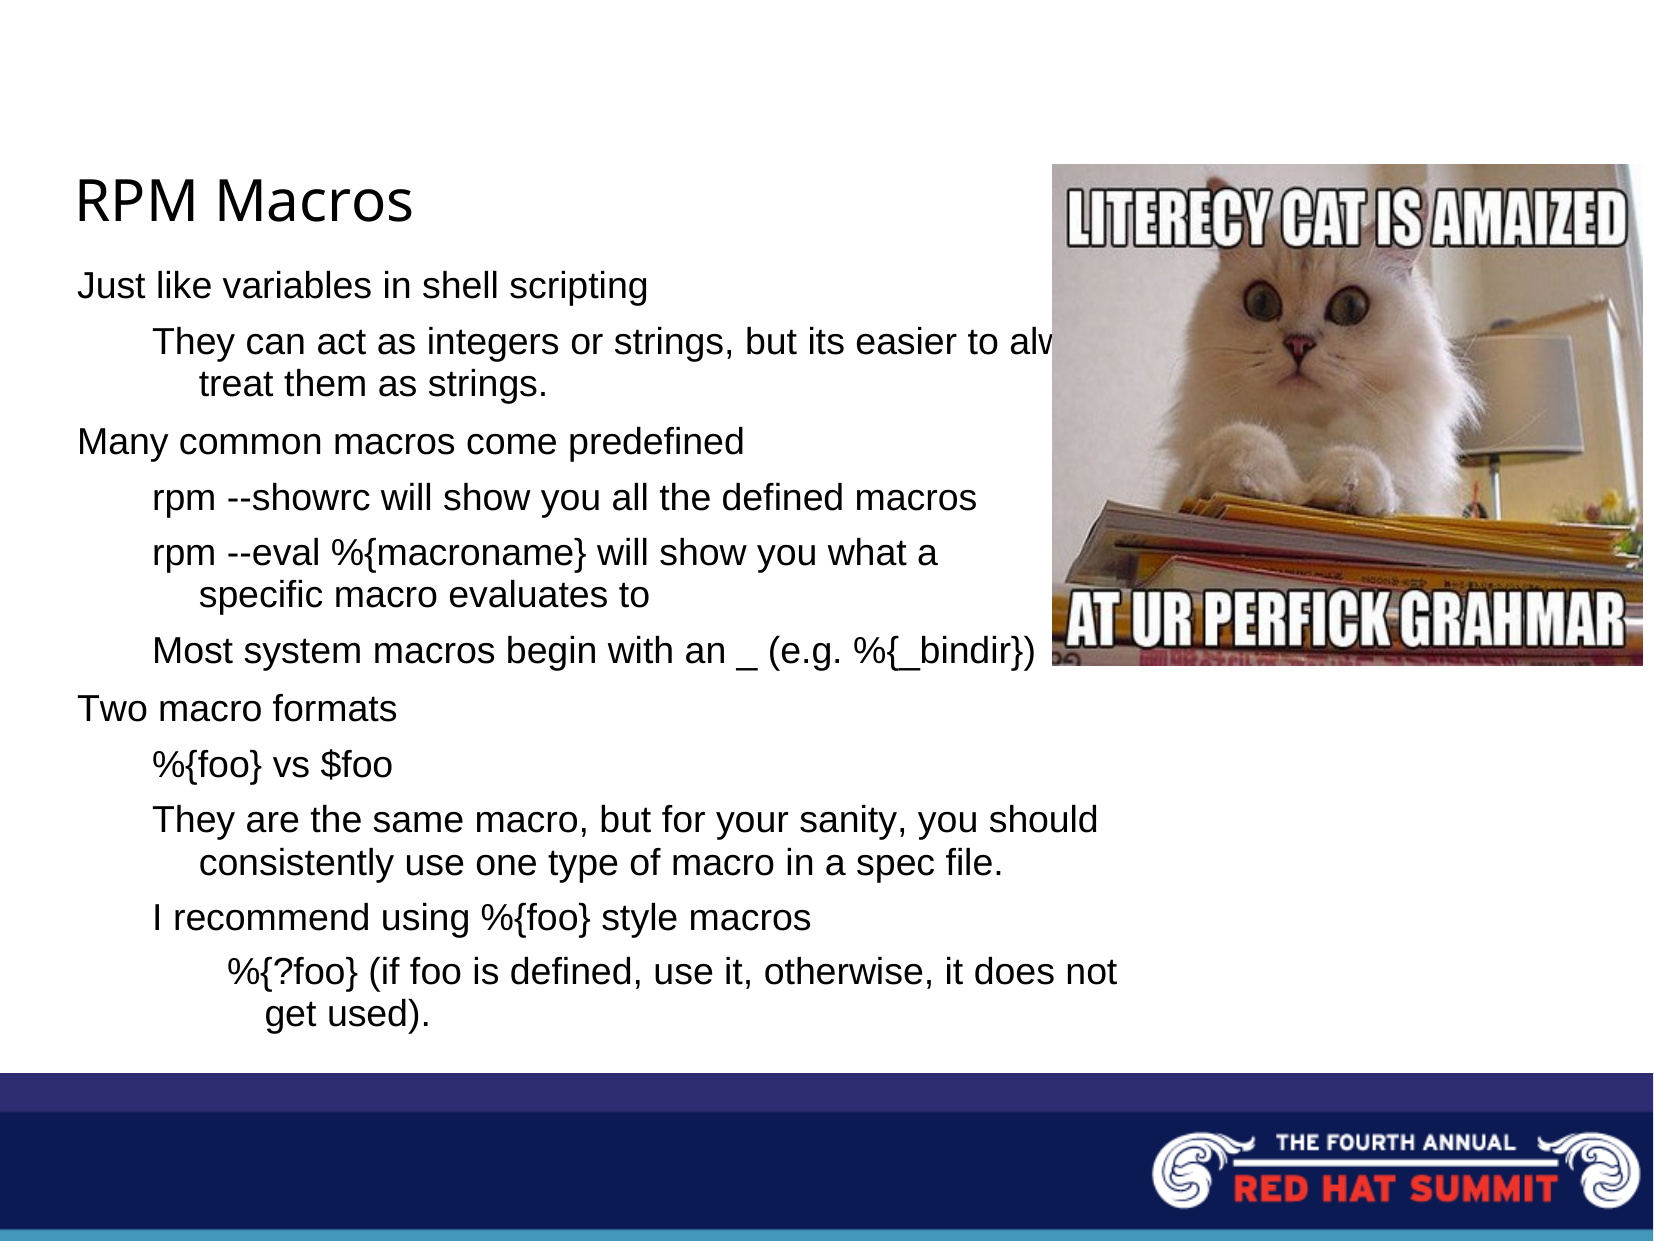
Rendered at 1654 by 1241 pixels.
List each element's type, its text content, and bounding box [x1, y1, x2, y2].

title RPM Macros [74, 140, 1506, 259]
picture [1052, 164, 1643, 666]
list Just like variables in shell scripting They can act as integers or strings, but its easier to always treat them as strings. Many common macros come predefined rpm --showrc will show you all the defined macros rpm --eval %{macroname} will show you what a specific macro evaluates to Most system macros begin with an _ (e.g. %{_bindir}) Two macro formats %{foo} vs $foo They are the same macro, but for your sanity, you should consistently use one type of macro in a spec file. I recommend using %{foo} style macros %{?foo} (if foo is defined, use it, otherwise, it does not get used). [77, 264, 1151, 1174]
picture [0, 1073, 1654, 1241]
